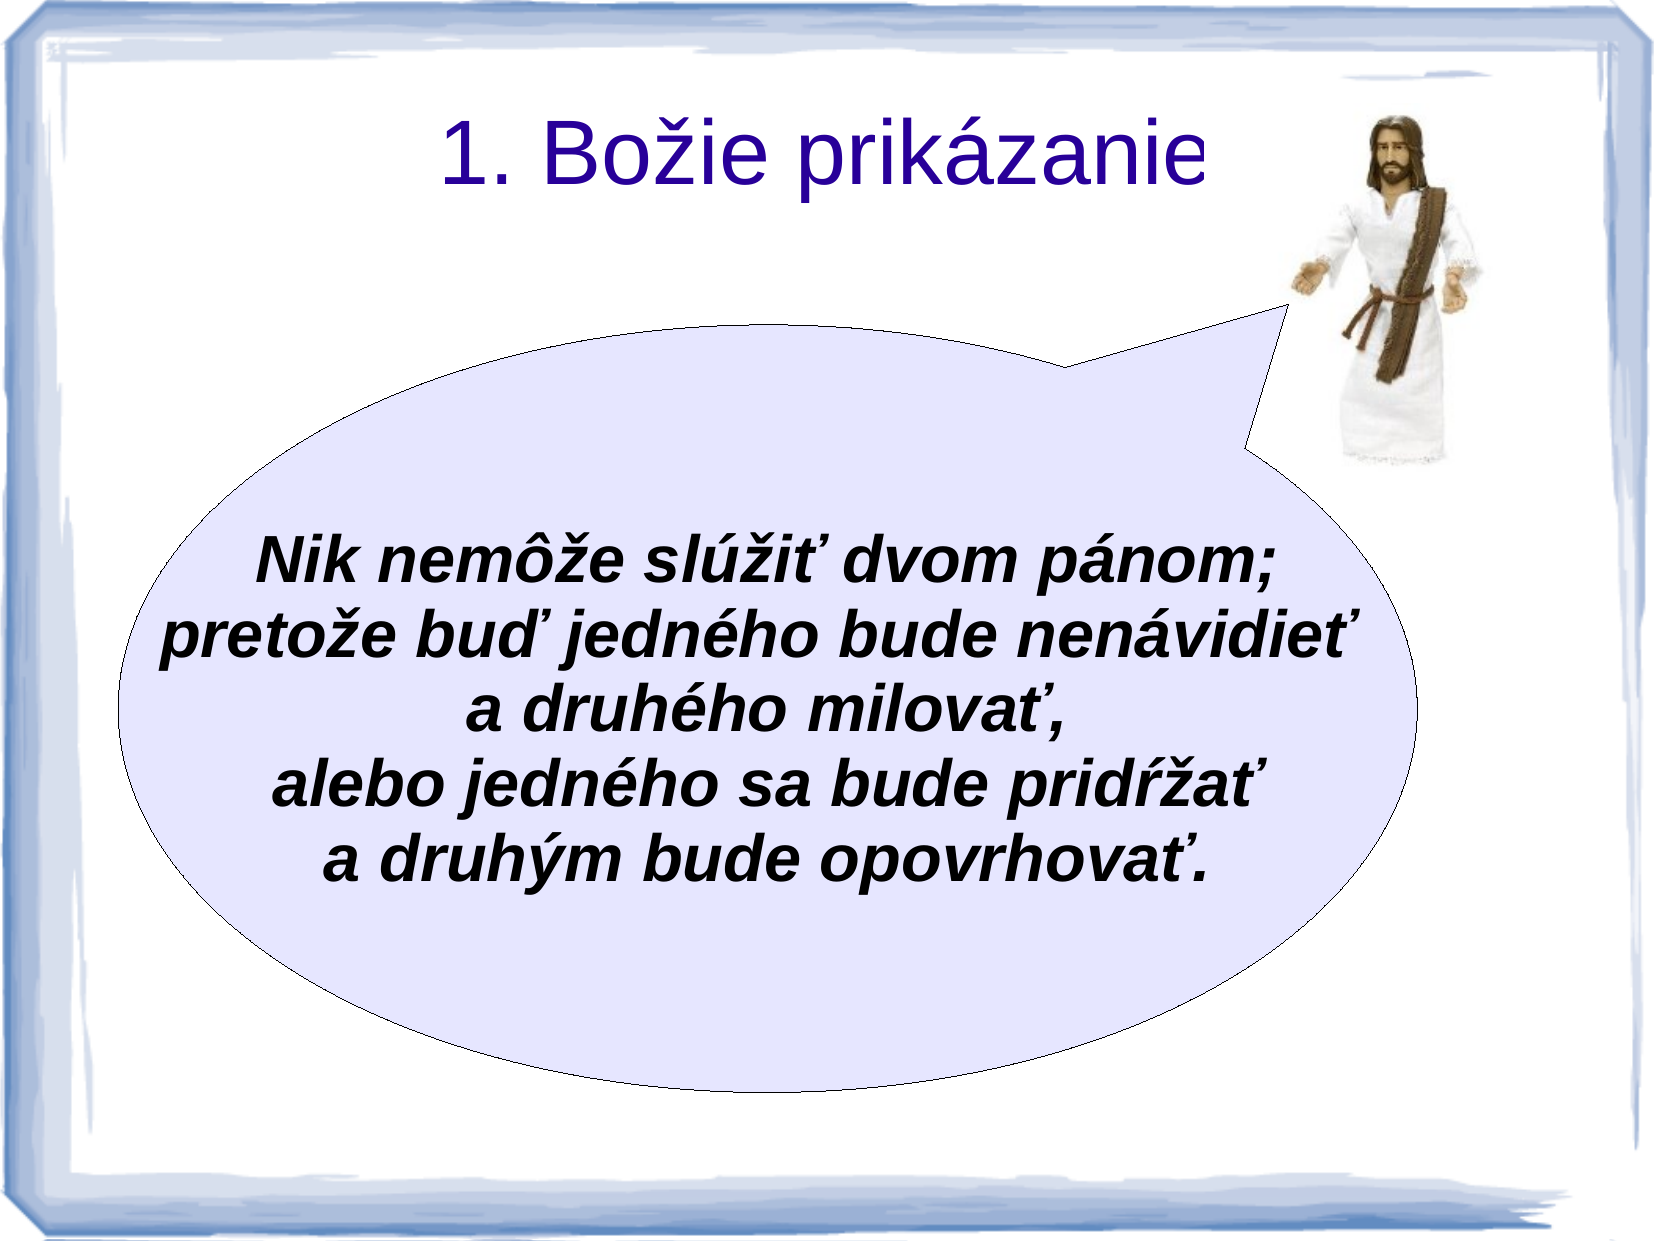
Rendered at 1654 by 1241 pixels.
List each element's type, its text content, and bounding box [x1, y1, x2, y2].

text_box Nik nemôže slúžiť dvom pánom; pretože buď jedného bude nenávidieť a druhého milovať, alebo jedného sa bude pridŕžať a druhým bude opovrhovať. [118, 304, 1418, 1093]
picture [0, 0, 1654, 1241]
title 1. Božie prikázanie [82, 49, 1571, 257]
